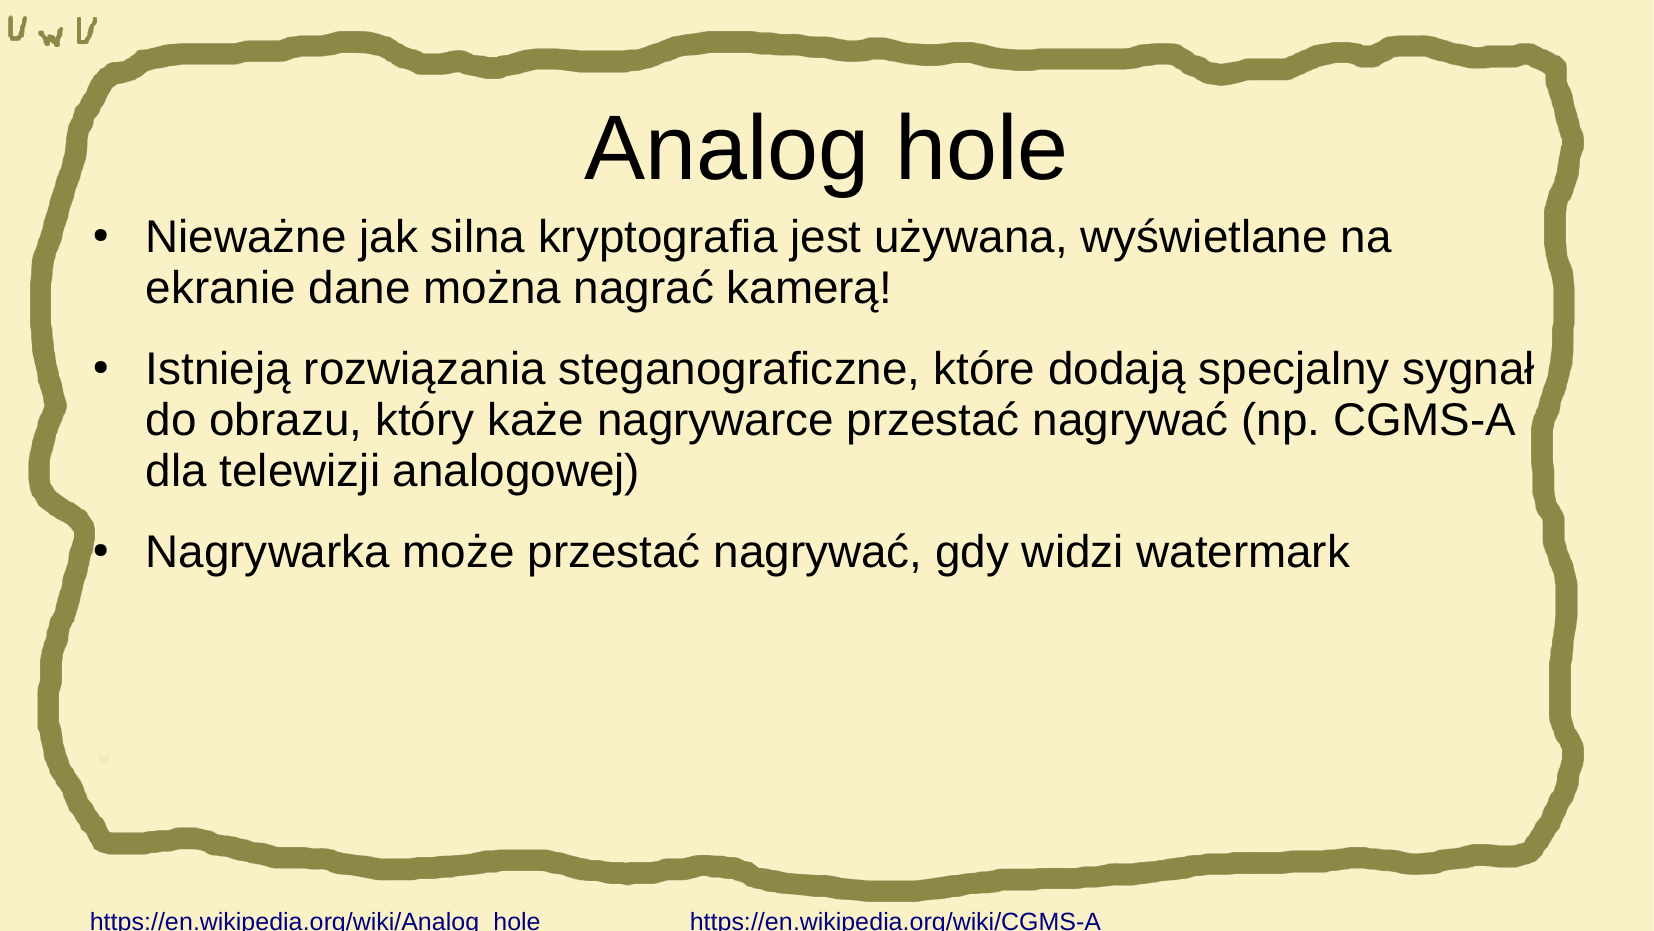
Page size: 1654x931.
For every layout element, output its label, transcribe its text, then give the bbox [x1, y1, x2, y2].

text_box https://en.wikipedia.org/wiki/CGMS-A [675, 900, 1351, 931]
title Analog hole [82, 69, 1571, 226]
list Nieważne jak silna kryptografia jest używana, wyświetlane na ekranie dane można nagrać kamerą! Istnieją rozwiązania steganograficzne, które dodają specjalny sygnał do obrazu, który każe nagrywarce przestać nagrywać (np. CGMS-A dla telewizji analogowej) Nagrywarka może przestać nagrywać, gdy widzi watermark [75, 210, 1538, 751]
picture [0, 0, 1654, 931]
text_box https://en.wikipedia.org/wiki/Analog_hole [75, 900, 563, 931]
